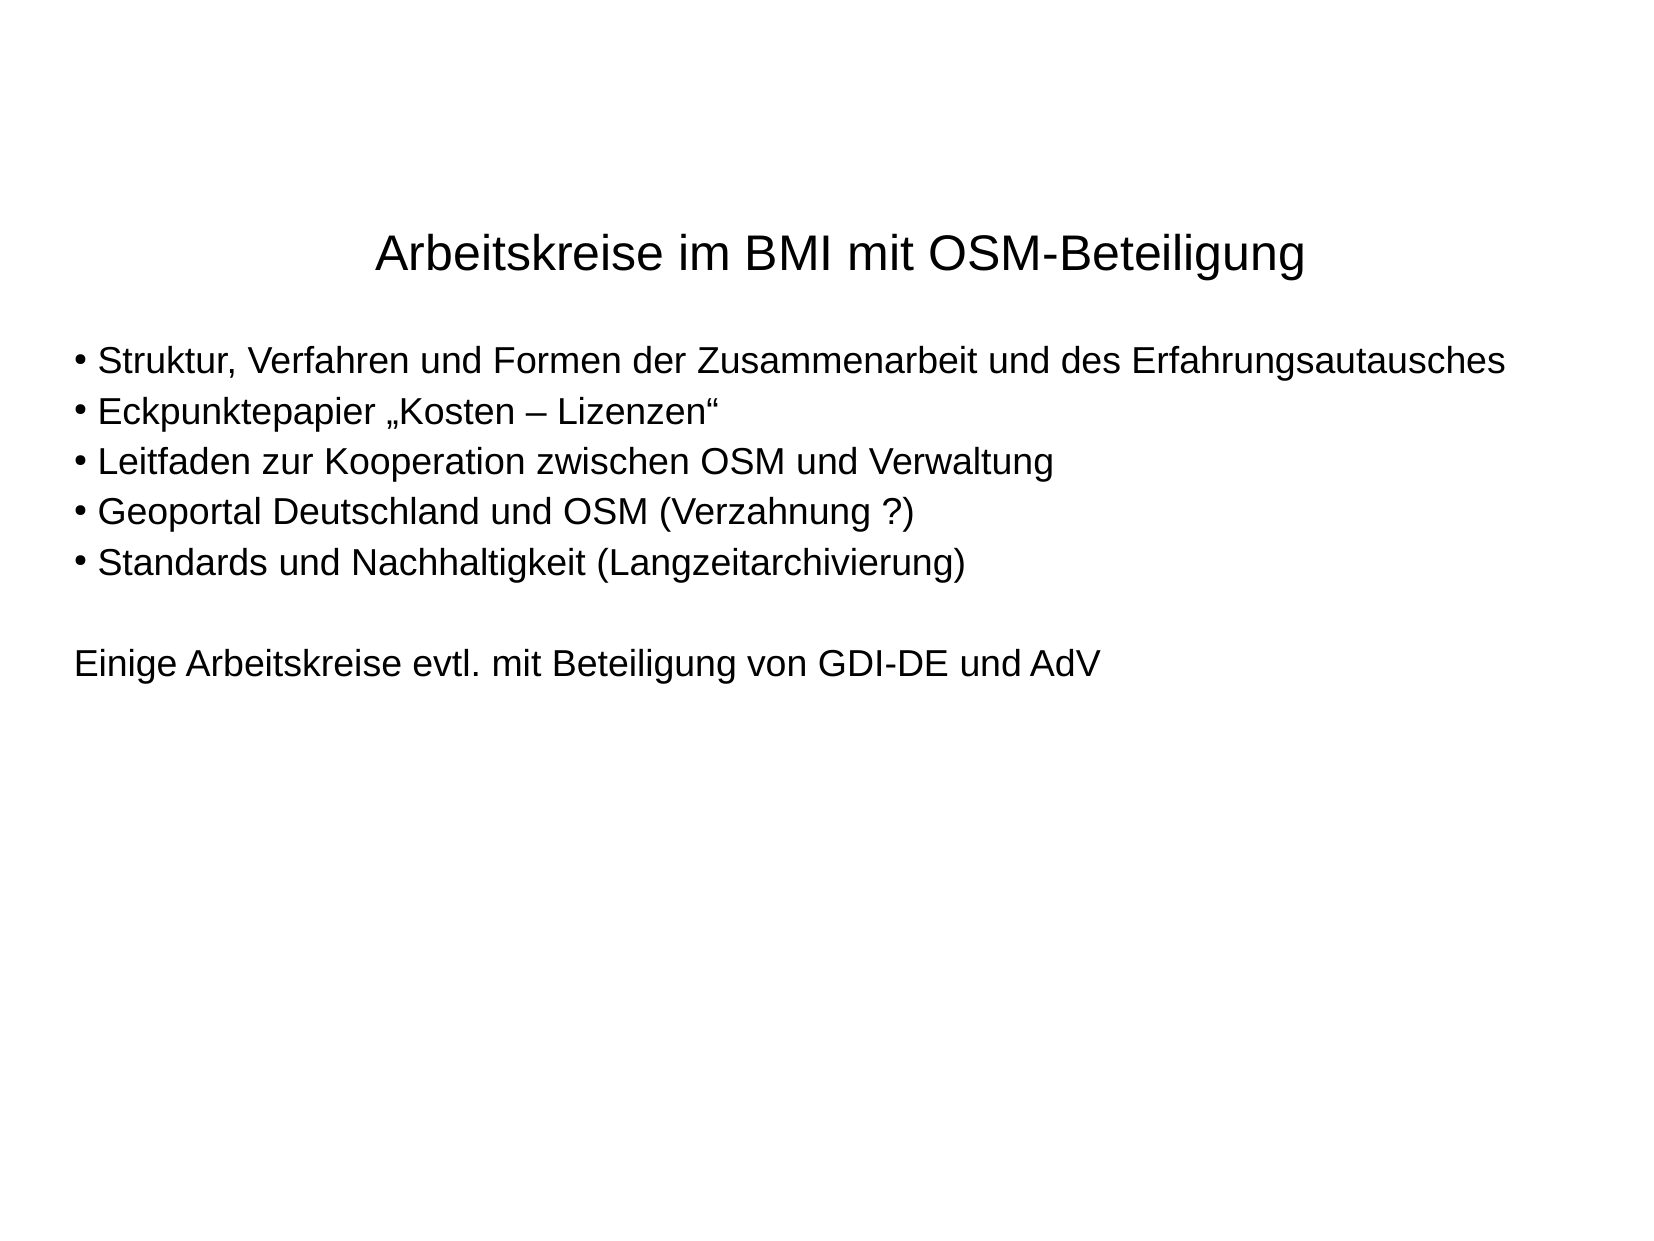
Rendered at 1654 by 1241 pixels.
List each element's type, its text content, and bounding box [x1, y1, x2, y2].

text_box Arbeitskreise im BMI mit OSM-Beteiligung Struktur, Verfahren und Formen der Zusammenarbeit und des Erfahrungsautausches Eckpunktepapier „Kosten – Lizenzen“ Leitfaden zur Kooperation zwischen OSM und Verwaltung Geoportal Deutschland und OSM (Verzahnung ?) Standards und Nachhaltigkeit (Langzeitarchivierung) Einige Arbeitskreise evtl. mit Beteiligung von GDI-DE und AdV [59, 206, 1624, 681]
